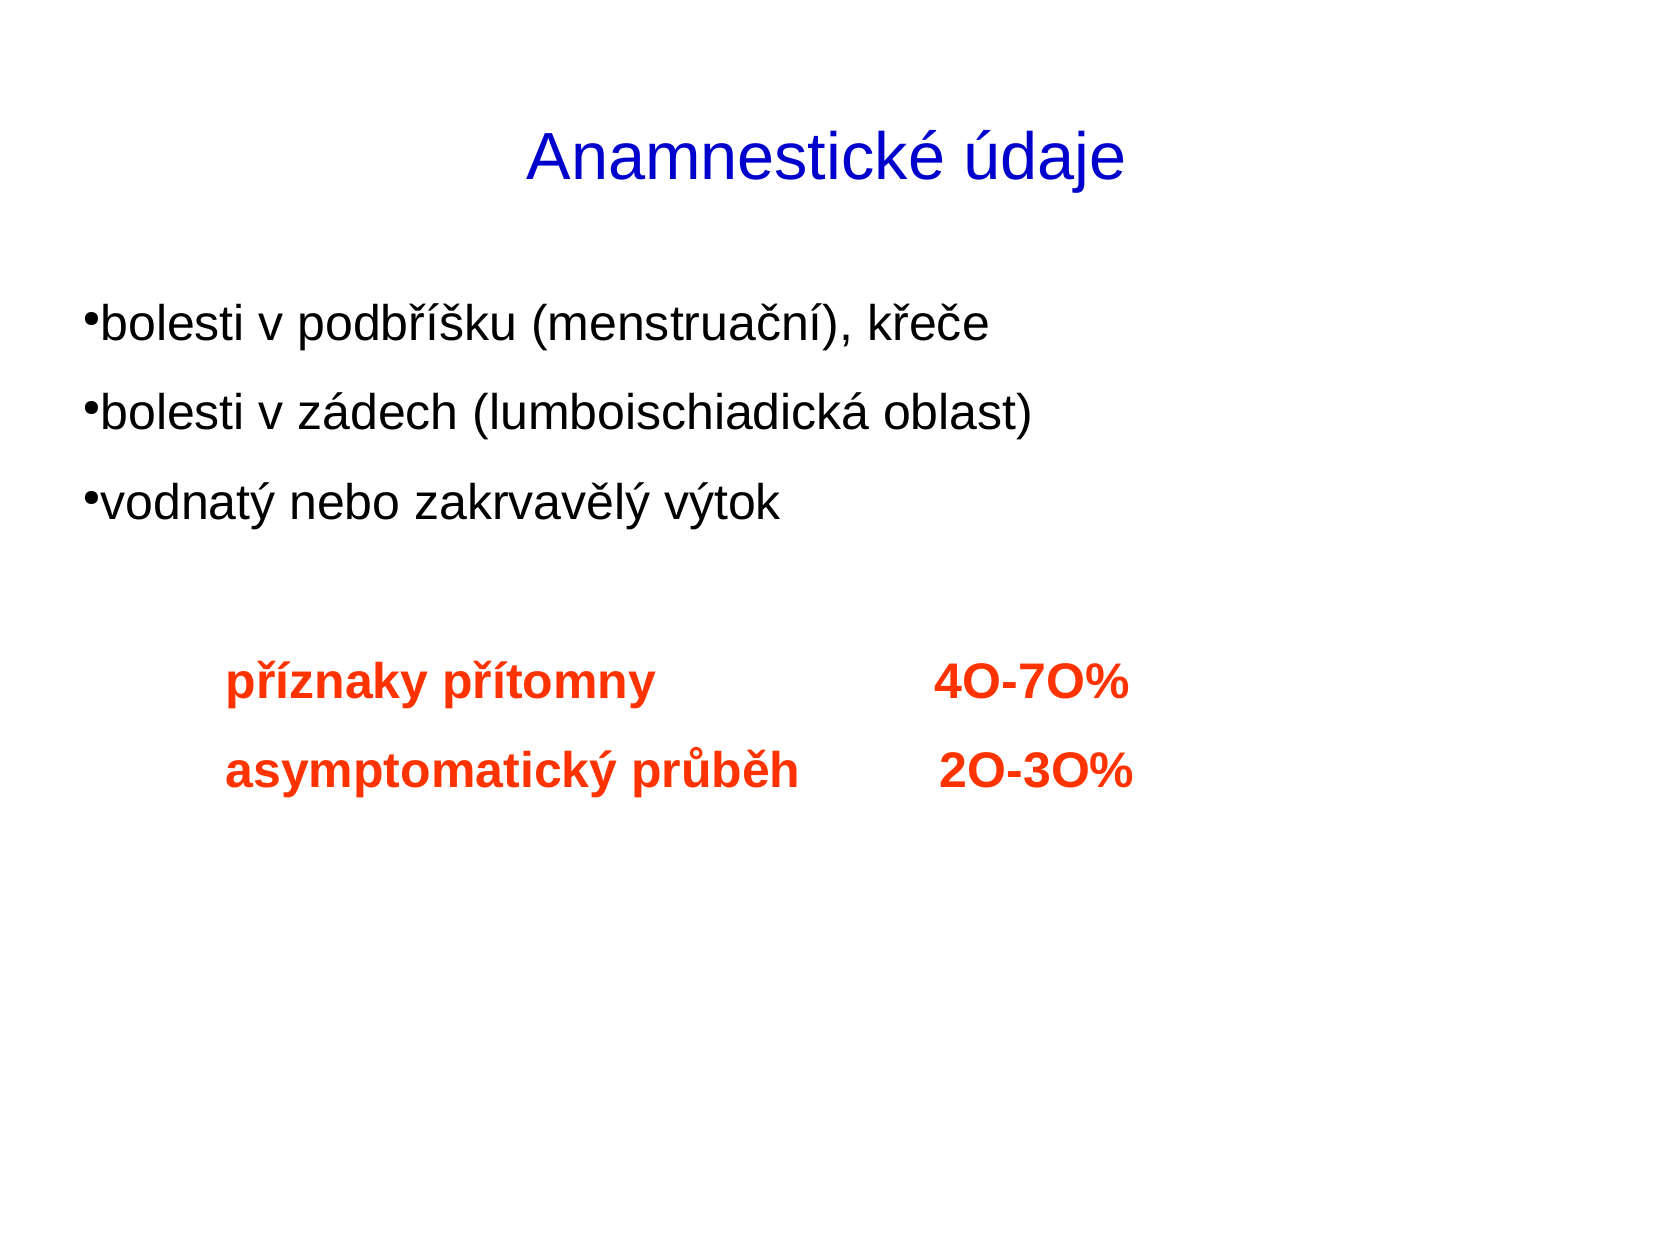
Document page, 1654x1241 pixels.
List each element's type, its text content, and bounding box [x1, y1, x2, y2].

list bolesti v podbříšku (menstruační), křeče bolesti v zádech (lumboischiadická oblast) vodnatý nebo zakrvavělý výtok příznaky přítomny 4O-7O% asymptomatický průběh 2O-3O% [82, 290, 1571, 1109]
title Anamnestické údaje [82, 49, 1571, 257]
